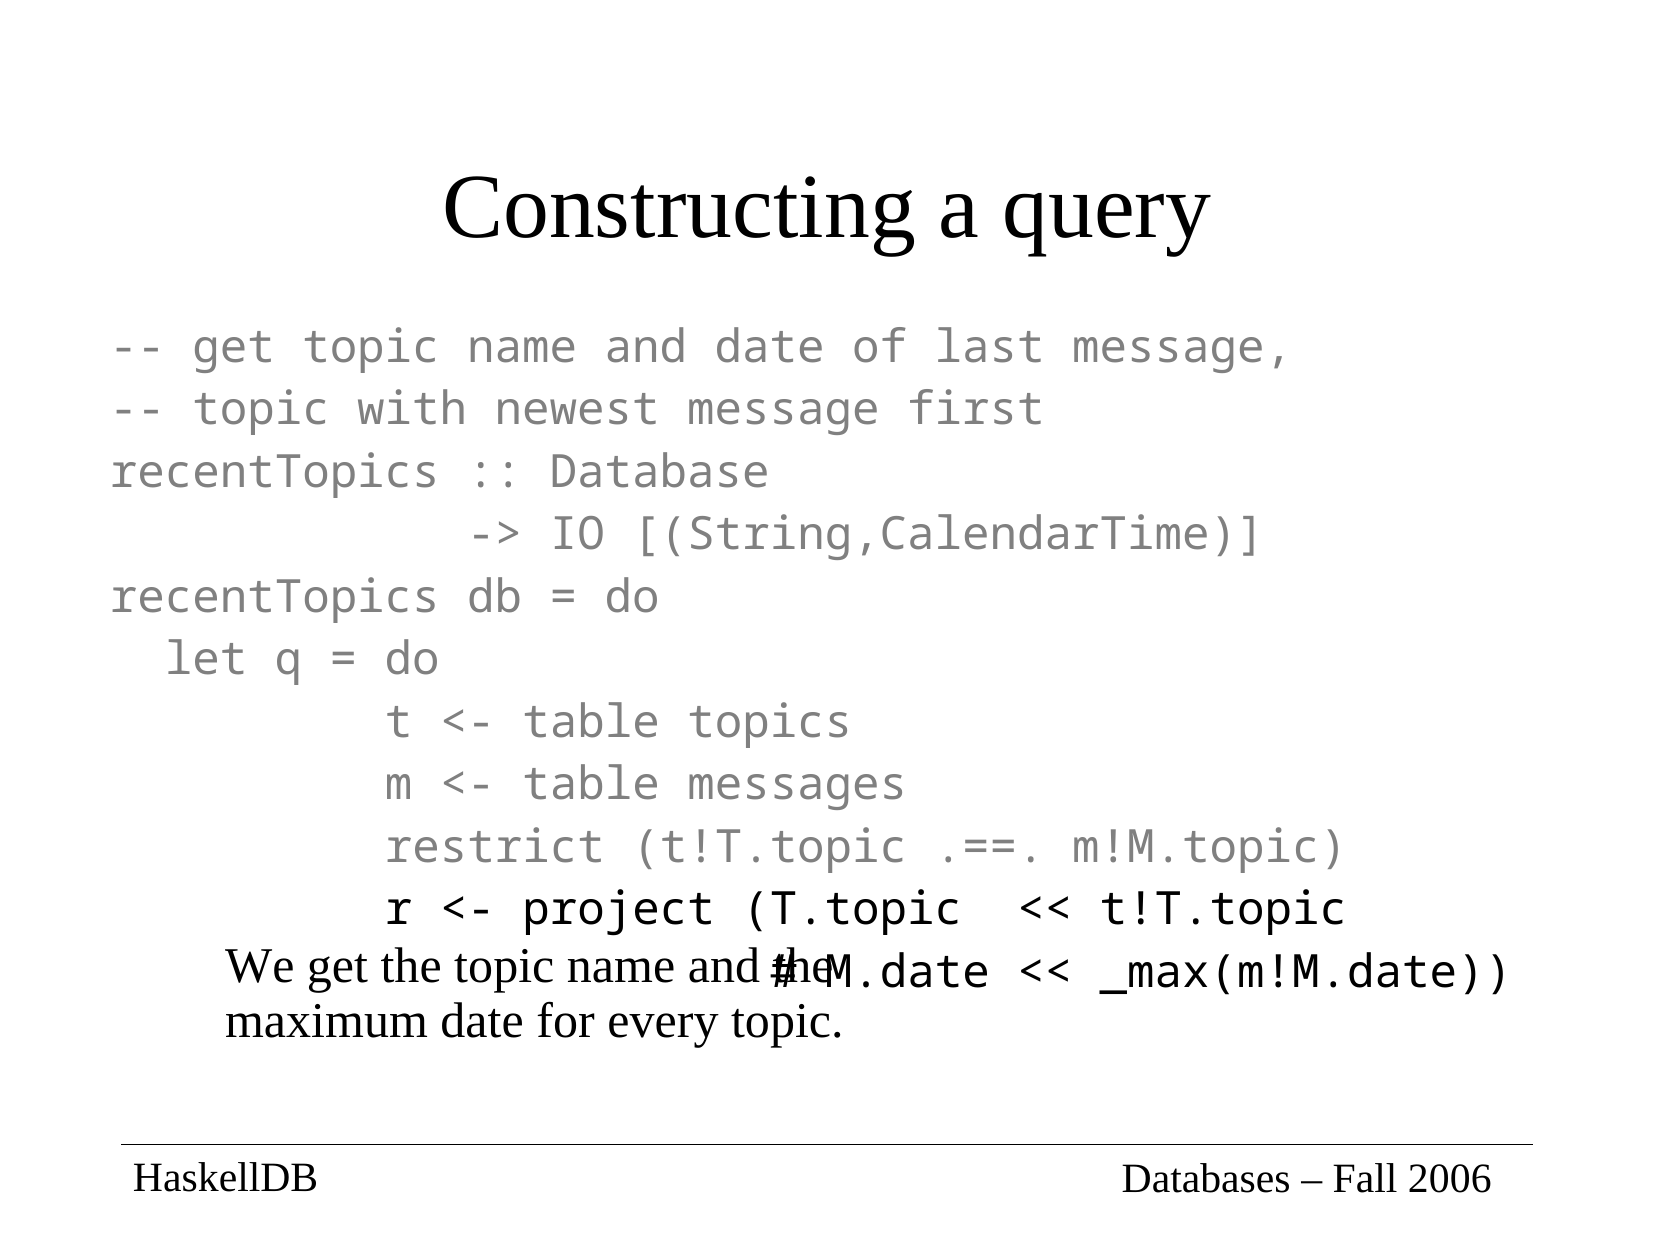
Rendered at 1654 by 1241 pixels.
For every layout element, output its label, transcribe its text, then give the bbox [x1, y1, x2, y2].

title Constructing a query [121, 102, 1534, 311]
text_box -- get topic name and date of last message, -- topic with newest message first recentTopics :: Database -> IO [(String,CalendarTime)] recentTopics db = do let q = do t <- table topics m <- table messages restrict (t!T.topic .==. m!M.topic) r <- project (T.topic << t!T.topic # M.date << _max(m!M.date)) [109, 312, 1563, 953]
text_box We get the topic name and the maximum date for every topic. [225, 937, 980, 1059]
